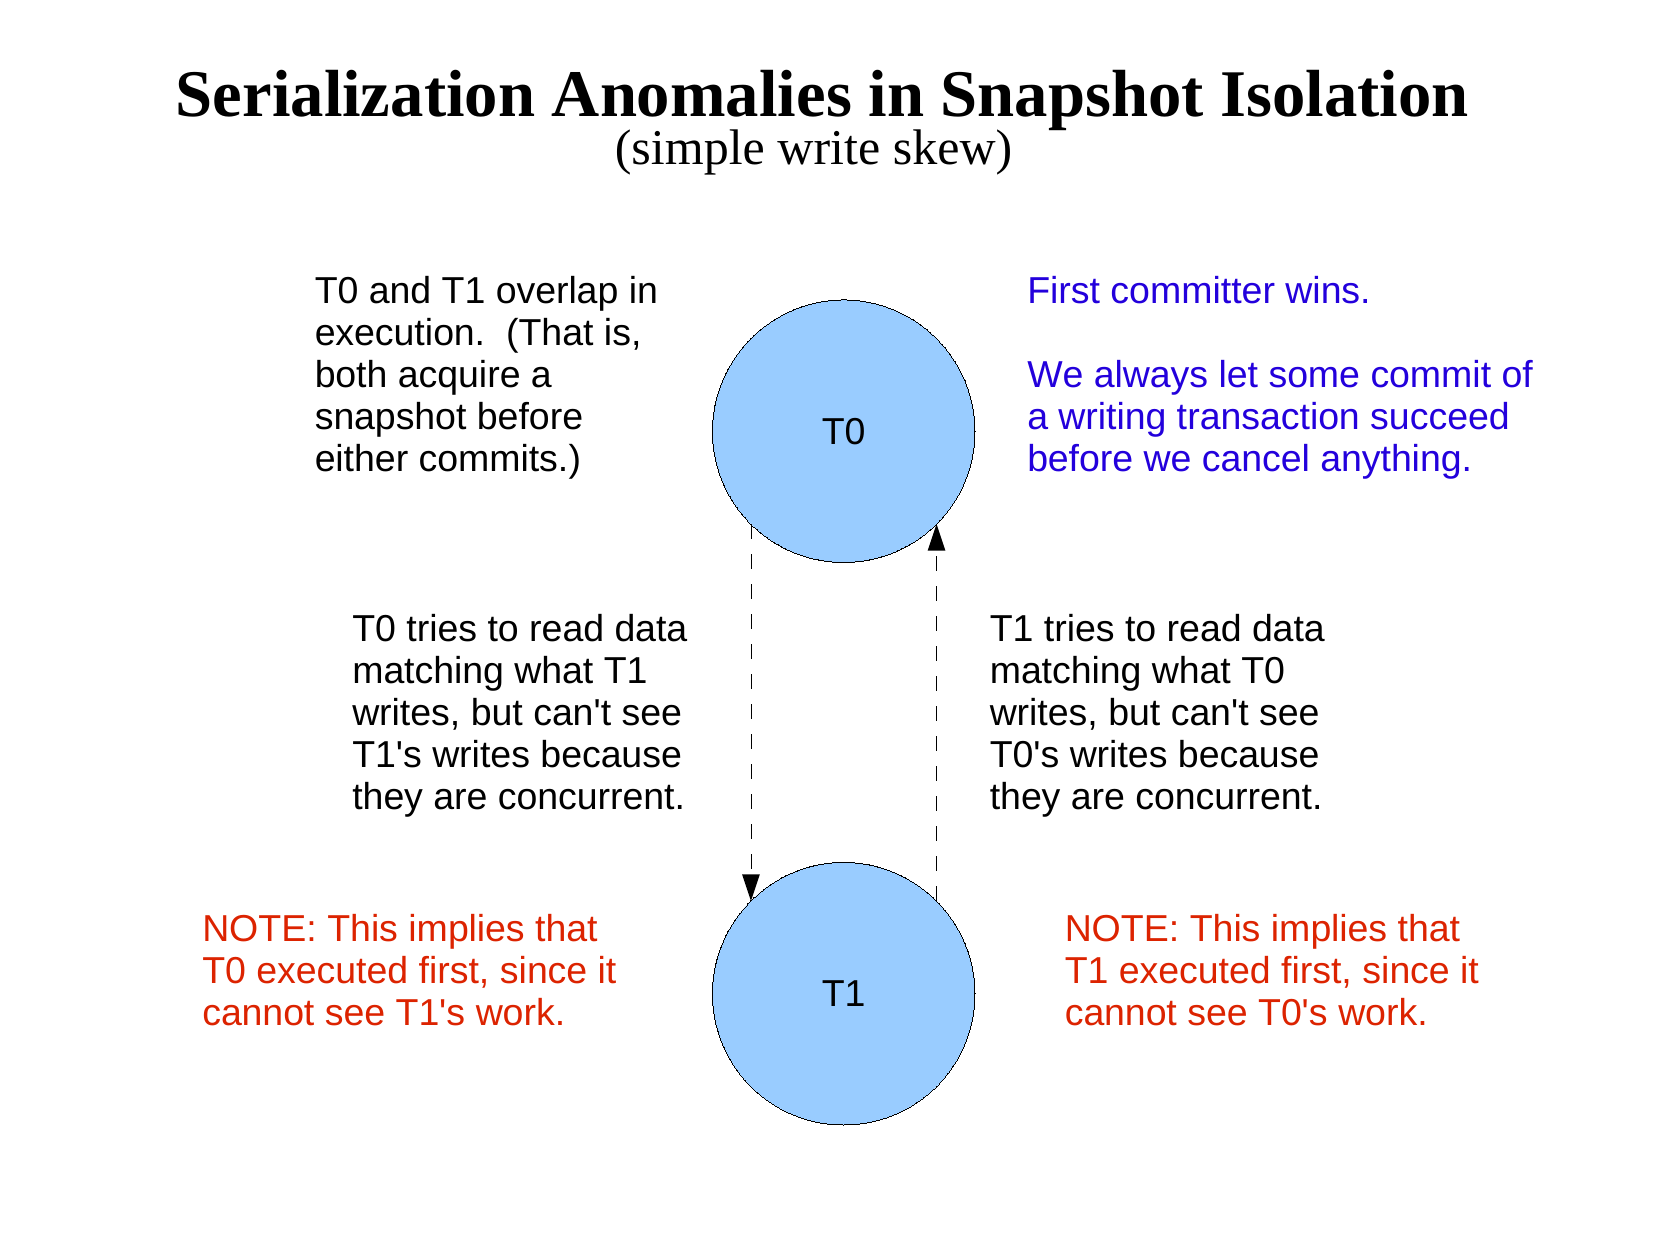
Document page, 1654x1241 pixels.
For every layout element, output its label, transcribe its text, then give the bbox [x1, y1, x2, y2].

text_box NOTE: This implies that T1 executed first, since it cannot see T0's work. [1050, 900, 1501, 1041]
text_box T1 tries to read data matching what T0 writes, but can't see T0's writes because they are concurrent. [975, 600, 1351, 826]
title Serialization Anomalies in Snapshot Isolation [112, 37, 1535, 151]
text_box T0 and T1 overlap in execution. (That is, both acquire a snapshot before either commits.) [300, 262, 676, 488]
text_box First committer wins. We always let some commit of a writing transaction succeed before we cancel anything. [1012, 262, 1576, 488]
text_box T0 tries to read data matching what T1 writes, but can't see T1's writes because they are concurrent. [337, 600, 713, 833]
text_box T1 [712, 862, 976, 1126]
text_box T0 [712, 299, 976, 563]
text_box (simple write skew) [600, 112, 1088, 188]
text_box NOTE: This implies that T0 executed first, since it cannot see T1's work. [187, 900, 638, 1041]
